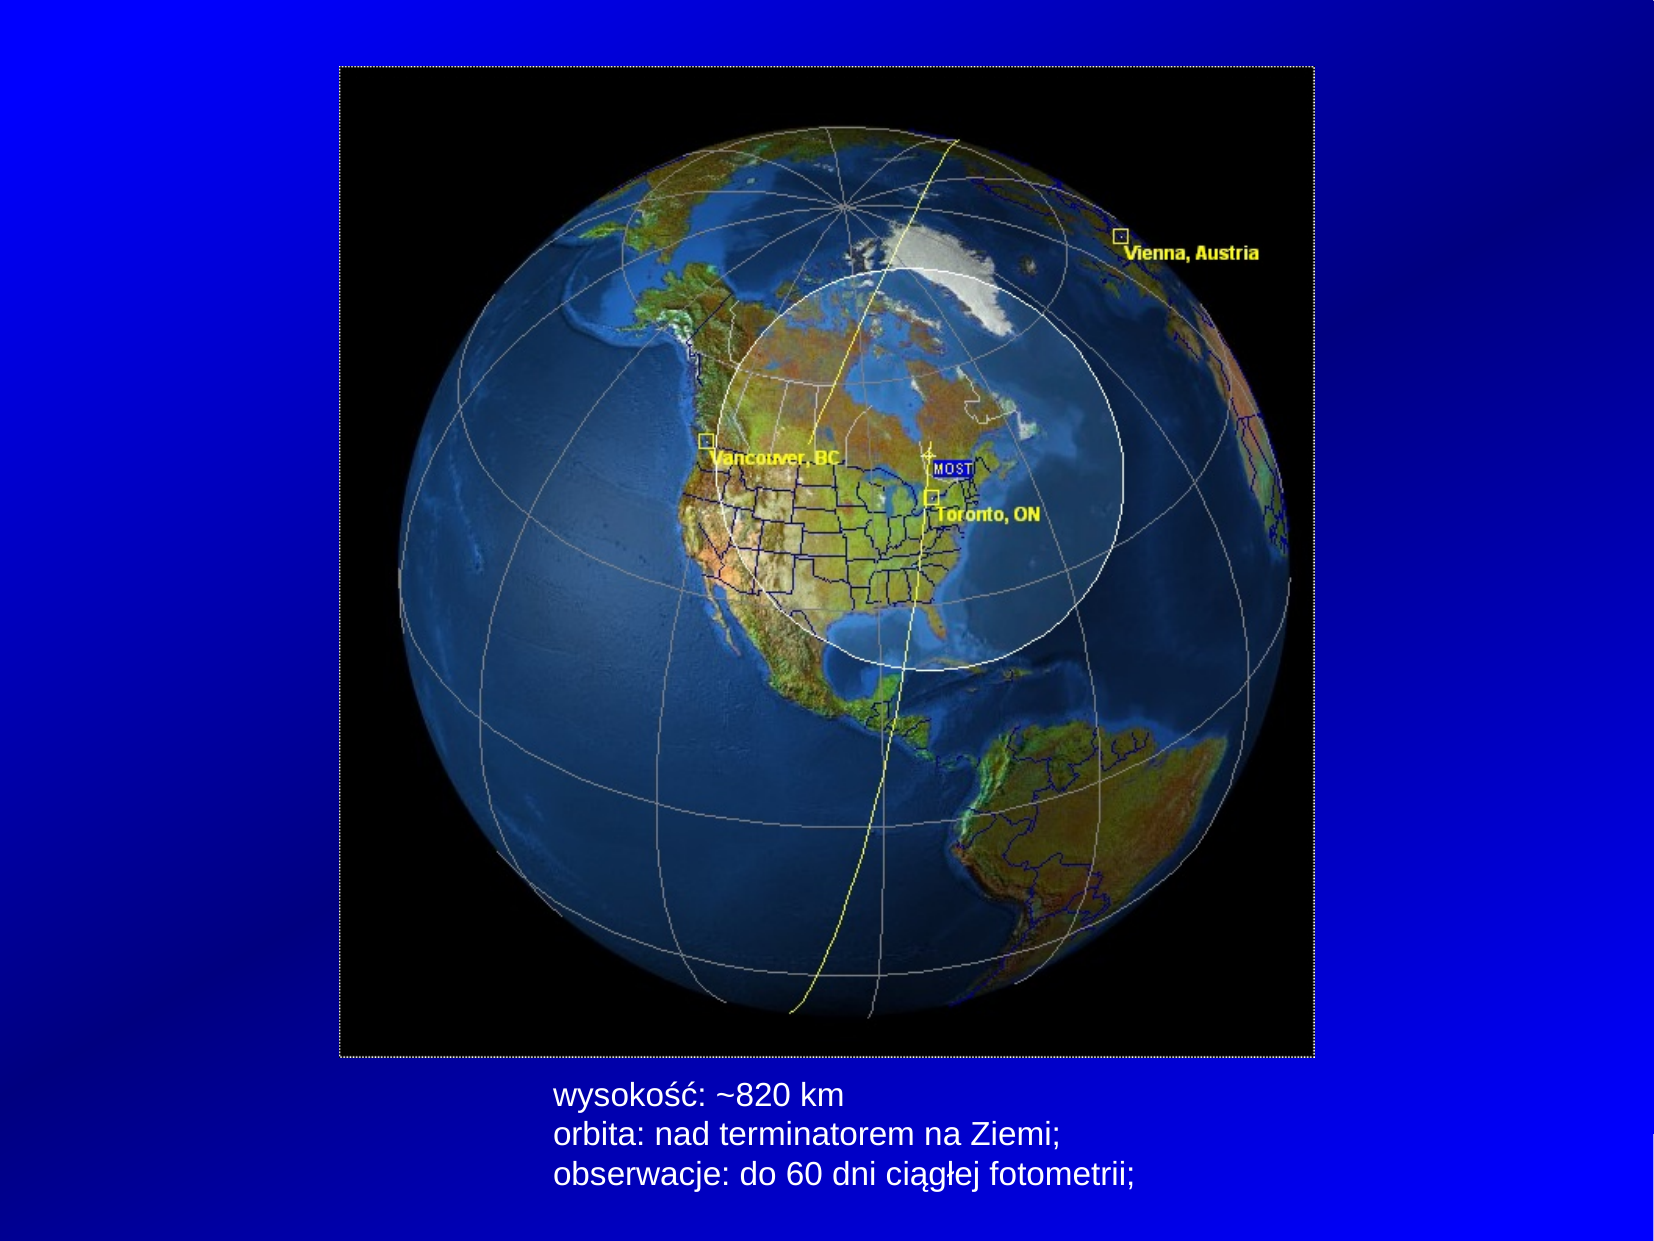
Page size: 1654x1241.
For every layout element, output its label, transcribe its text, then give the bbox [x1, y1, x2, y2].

picture [339, 66, 1315, 1058]
text_box wysokość: ~820 km orbita: nad terminatorem na Ziemi; obserwacje: do 60 dni ciągłej fotometrii; [526, 1065, 1152, 1201]
